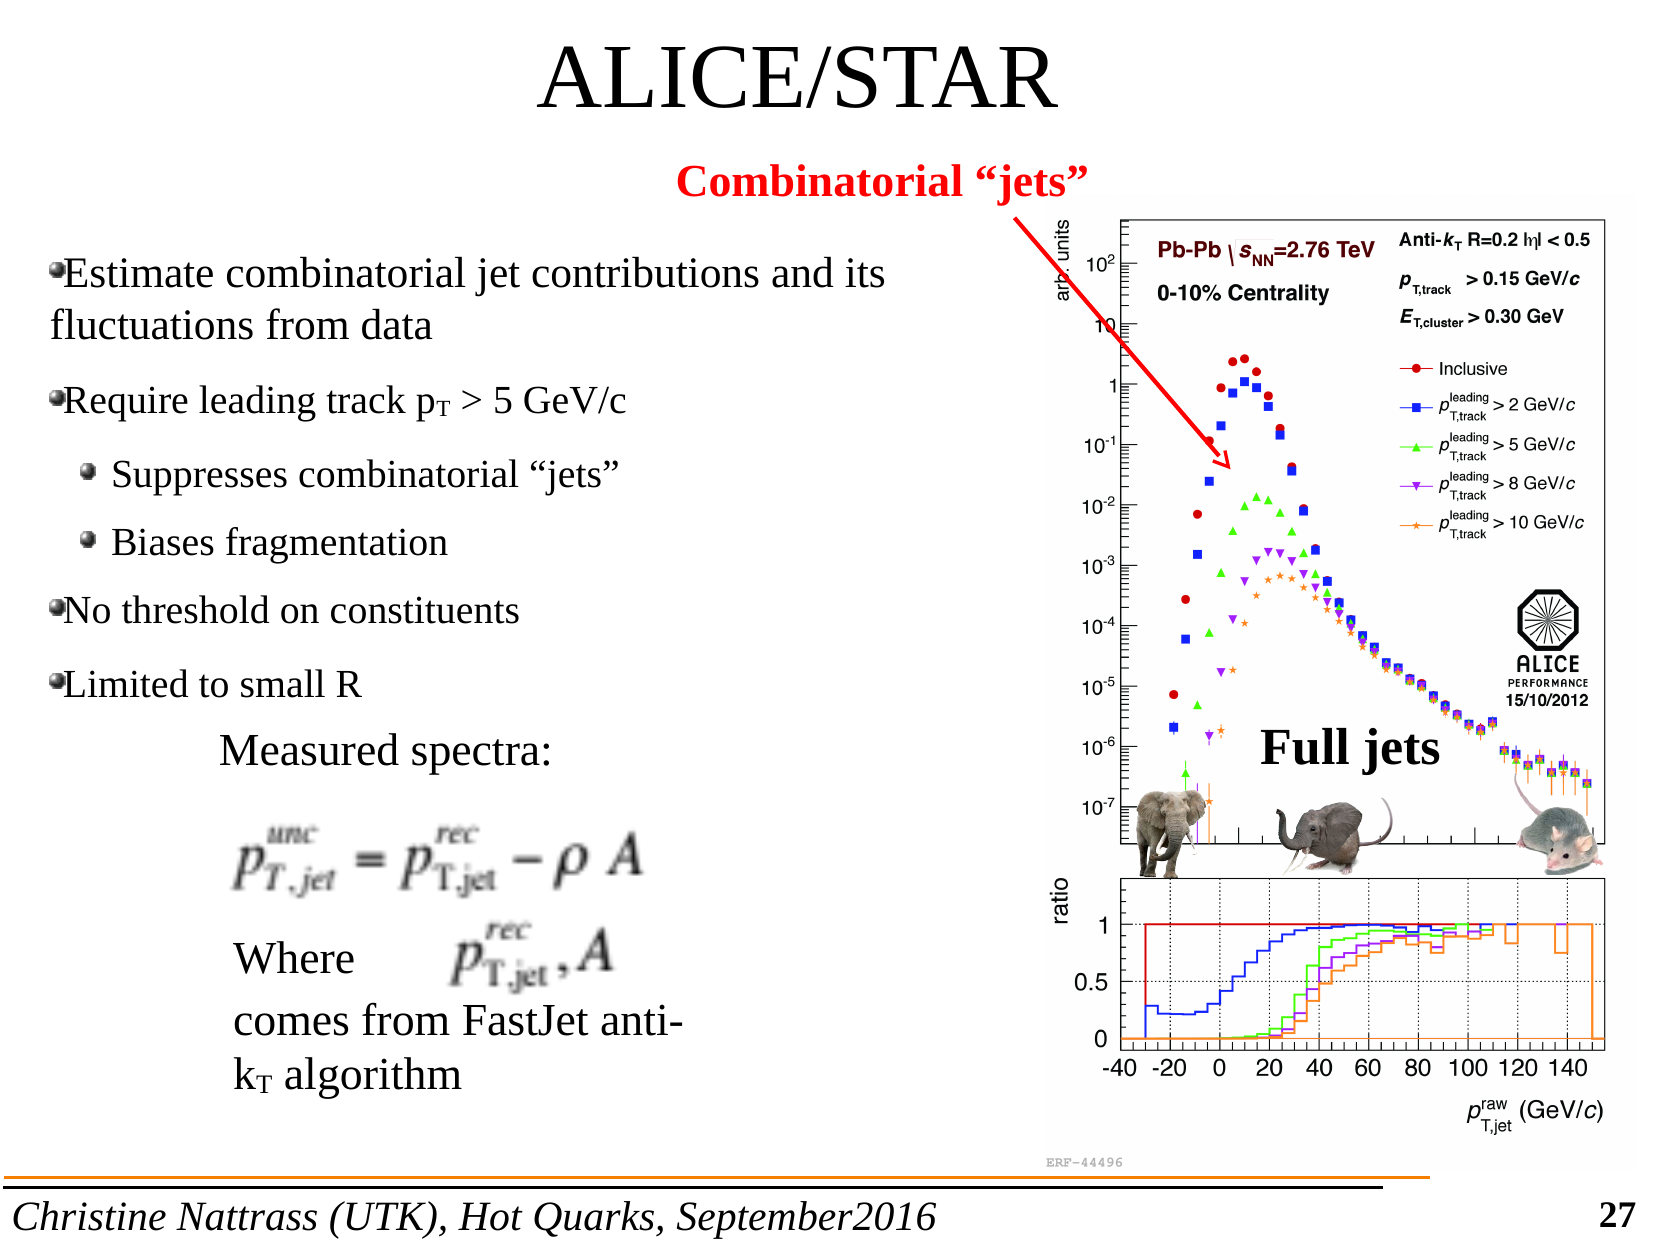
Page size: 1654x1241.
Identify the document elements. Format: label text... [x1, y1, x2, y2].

text_box Full jets [1245, 711, 1501, 784]
text_box Where comes from FastJet anti-kT algorithm [218, 920, 733, 1107]
text_box Measured spectra: [204, 712, 796, 783]
title ALICE/STAR [305, 23, 1291, 134]
text_box Combinatorial “jets” [660, 142, 1108, 213]
picture [224, 806, 652, 1000]
picture [1045, 194, 1636, 1170]
list Estimate combinatorial jet contributions and its fluctuations from data Require leading track pT > 5 GeV/c Suppresses combinatorial “jets” Biases fragmentation No threshold on constituents Limited to small R [34, 236, 1084, 714]
